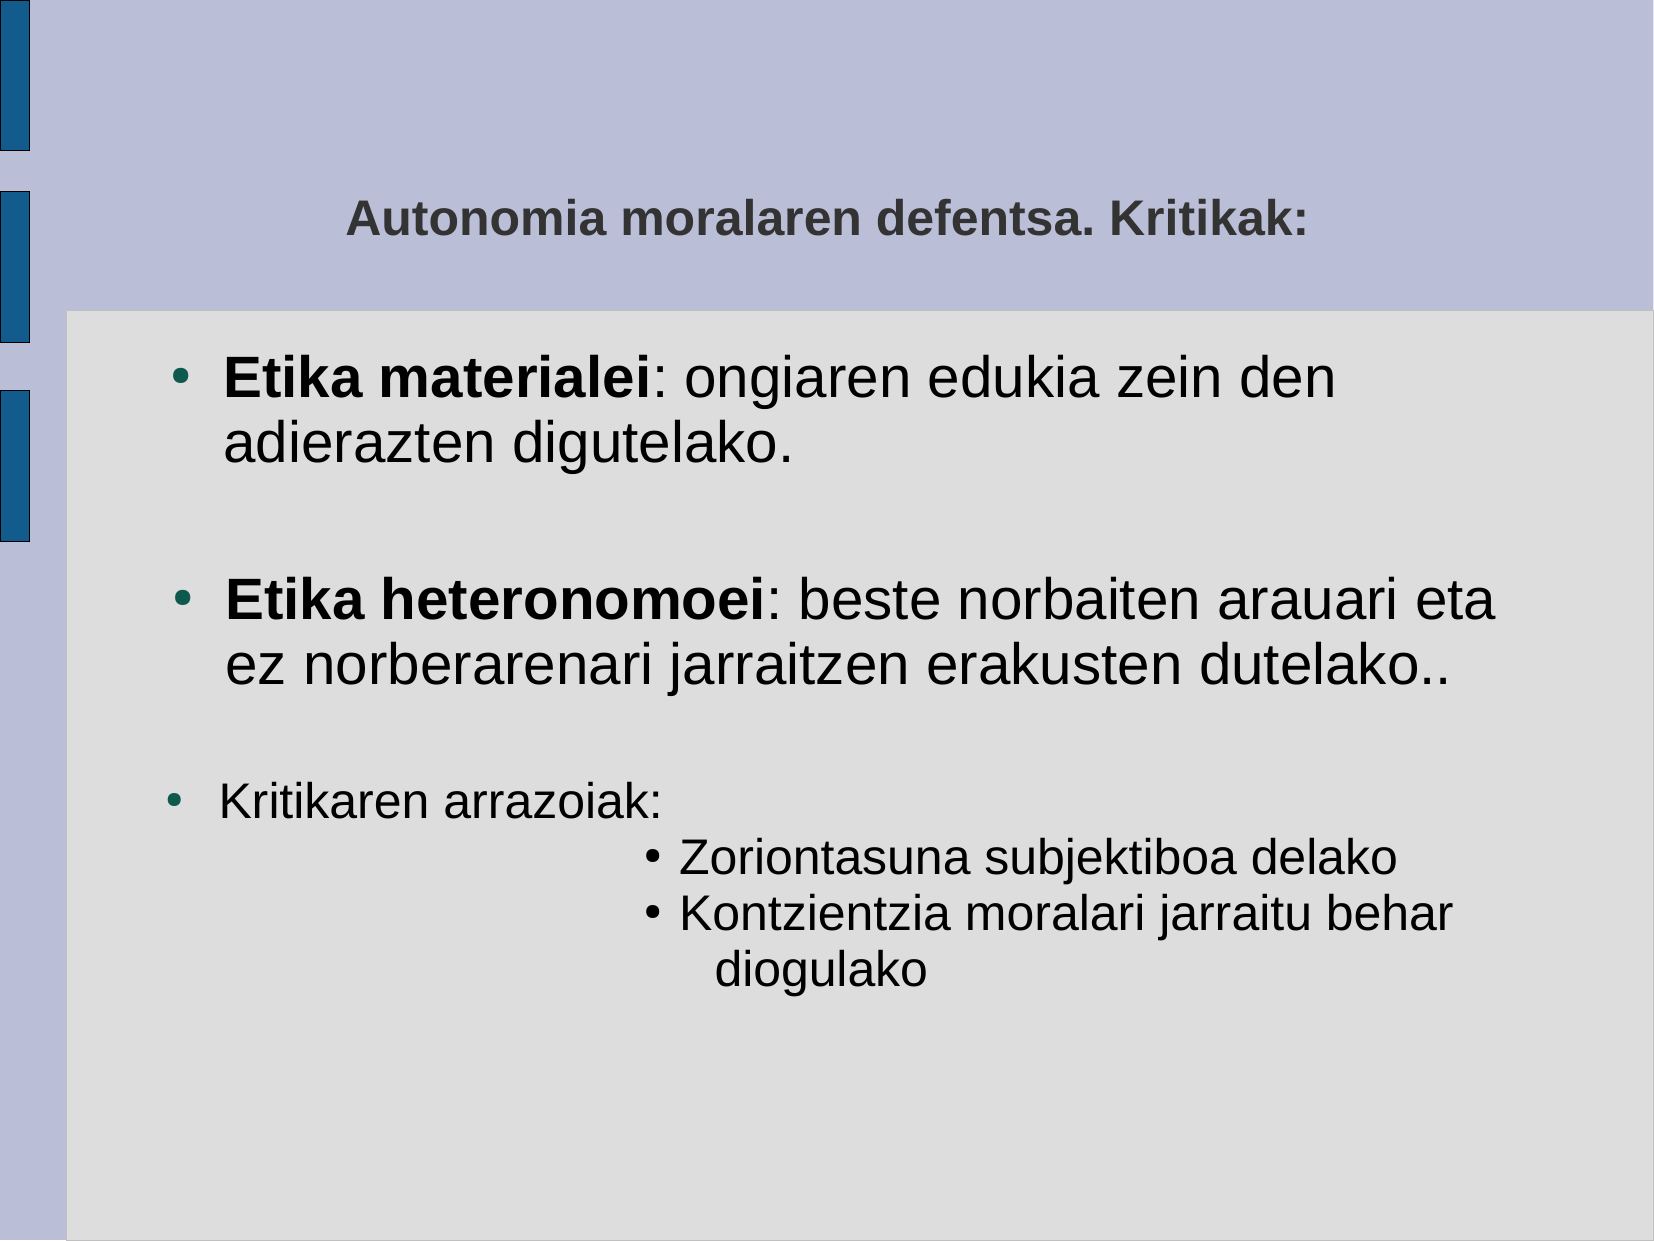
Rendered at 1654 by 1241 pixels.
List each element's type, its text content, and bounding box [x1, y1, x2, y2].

list Kritikaren arrazoiak: Zoriontasuna subjektiboa delako Kontzientzia moralari jarraitu behar diogulako [147, 708, 1565, 1152]
title Autonomia moralaren defentsa. Kritikak: [121, 114, 1534, 322]
list Etika heteronomoei: beste norbaiten arauari eta ez norberarenari jarraitzen erakusten dutelako.. [154, 501, 1536, 754]
list Etika materialei: ongiaren edukia zein den adierazten digutelako. [152, 344, 1534, 532]
